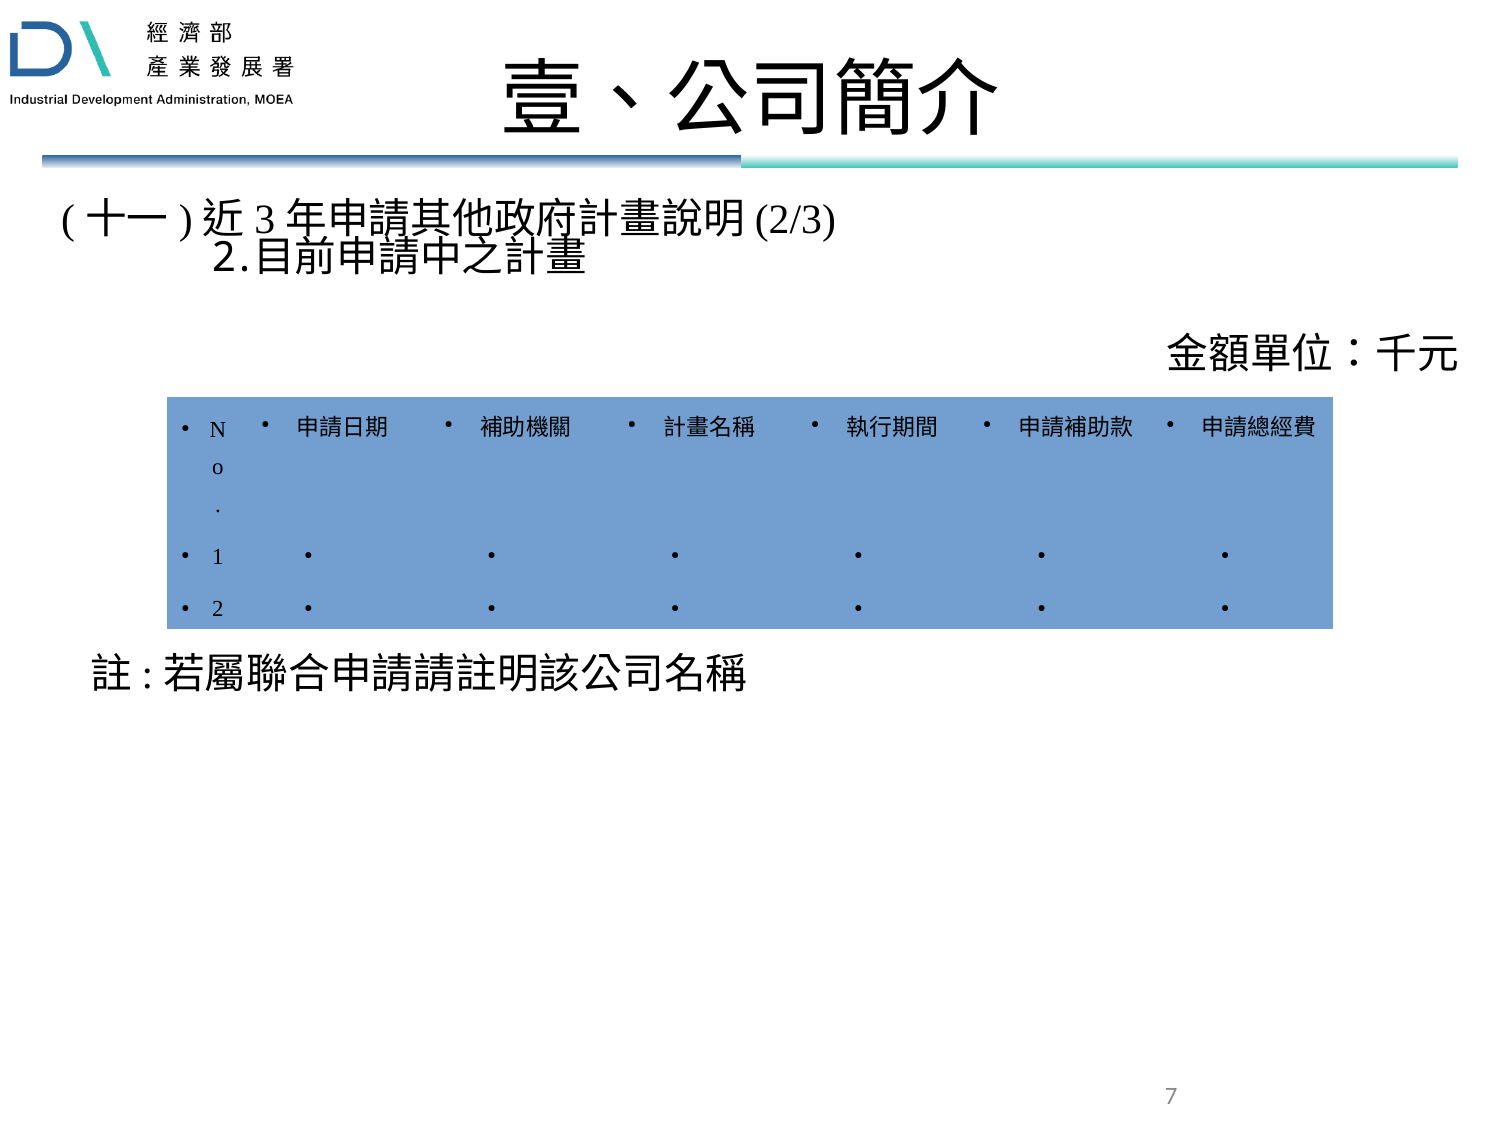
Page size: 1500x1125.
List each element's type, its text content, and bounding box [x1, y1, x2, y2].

table_header 申請補助款 [967, 397, 1150, 524]
table_cell [783, 524, 967, 577]
table_header 計畫名稱 [600, 397, 783, 524]
title 壹、公司簡介 [75, 19, 1426, 171]
table_cell [233, 577, 417, 629]
table_cell [600, 577, 783, 629]
table_header 申請總經費 [1150, 397, 1333, 524]
table_header 補助機關 [417, 397, 600, 524]
table_cell [417, 577, 600, 629]
table_cell [1150, 524, 1333, 577]
text_box 金額單位：千元 [1152, 319, 1500, 384]
text_box 註:若屬聯合申請請註明該公司名稱 [75, 639, 763, 704]
table_cell [783, 577, 967, 629]
text_box 7 [1149, 1065, 1500, 1125]
table_cell [417, 524, 600, 577]
table_cell [967, 524, 1150, 577]
table_cell 1 [167, 524, 233, 577]
table_header 執行期間 [783, 397, 967, 524]
text_box (十一)近3年申請其他政府計畫說明(2/3) 目前申請中之計畫 [46, 184, 1454, 289]
table_cell [233, 524, 417, 577]
table_cell [600, 524, 783, 577]
table_header No. [167, 397, 233, 524]
table_header 申請日期 [233, 397, 417, 524]
table_cell 2 [167, 577, 233, 629]
table_cell [967, 577, 1150, 629]
table_cell [1150, 577, 1333, 629]
